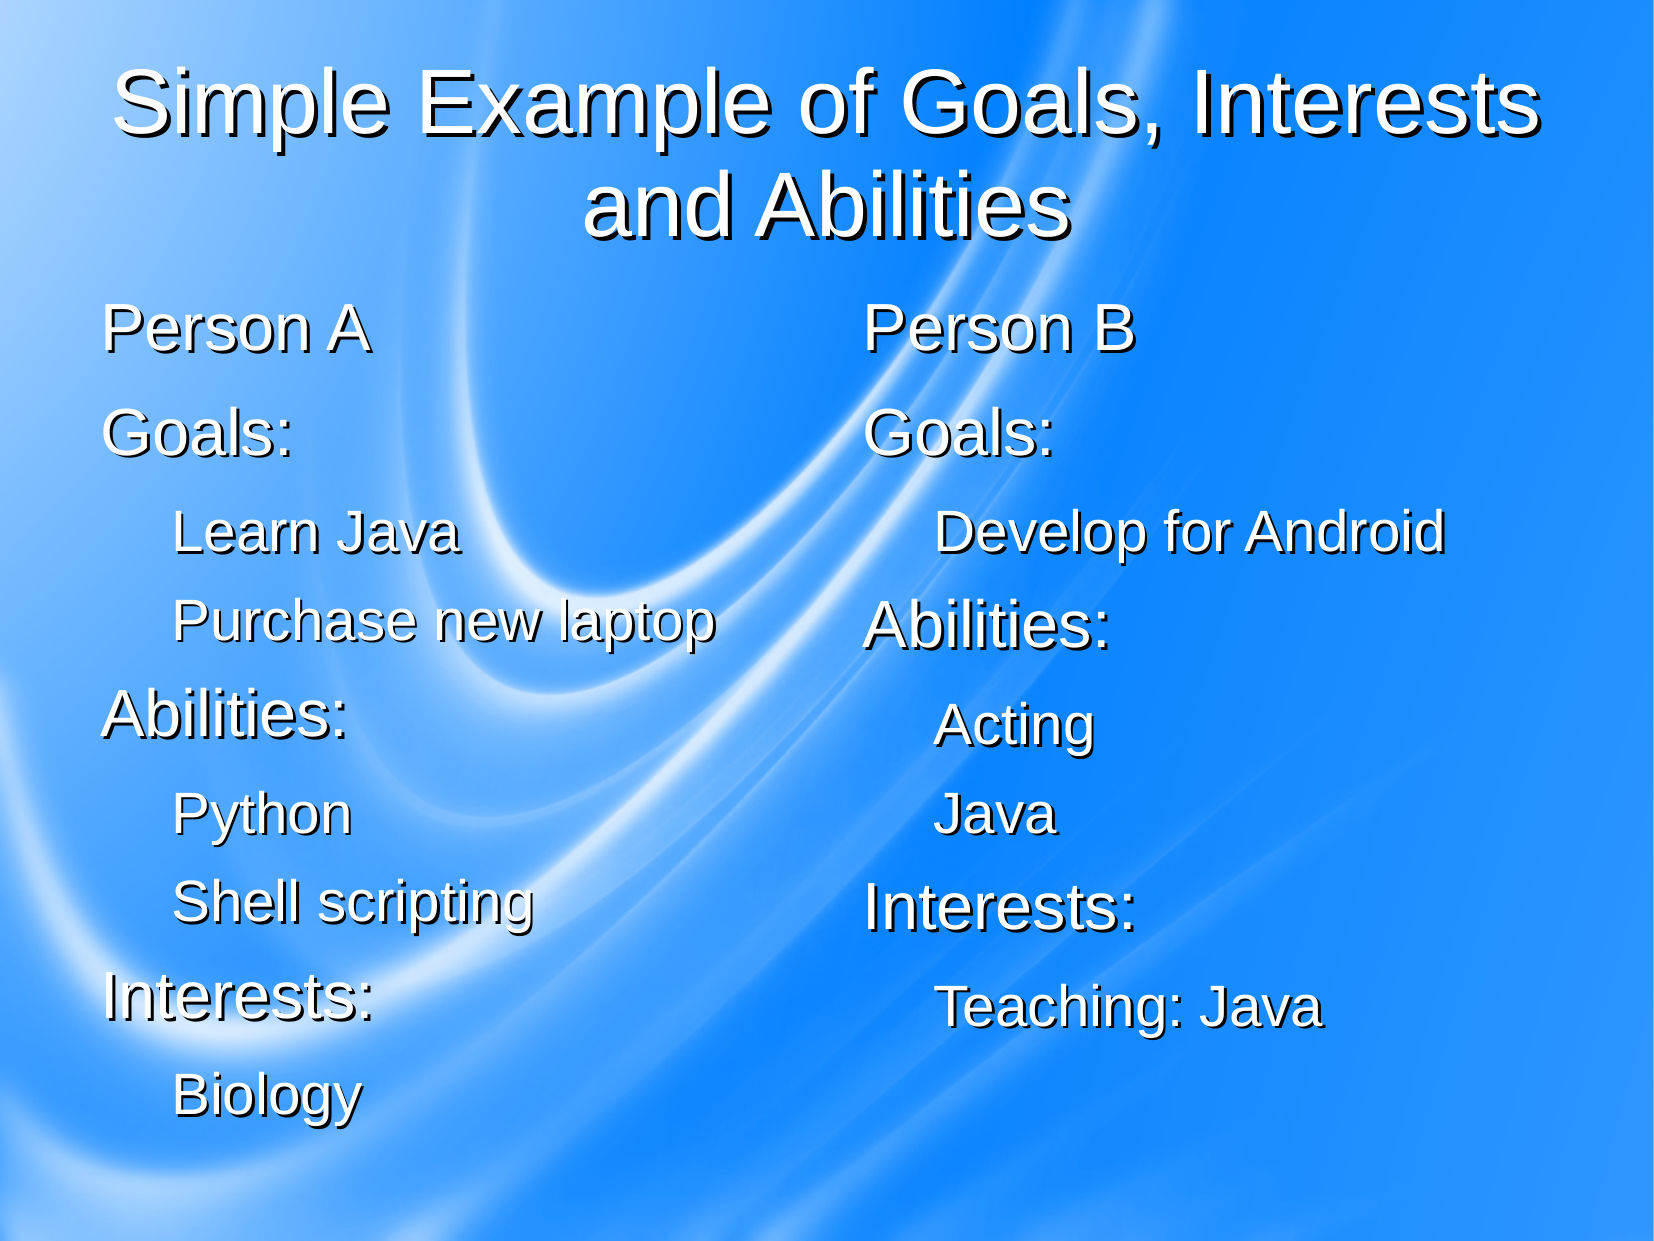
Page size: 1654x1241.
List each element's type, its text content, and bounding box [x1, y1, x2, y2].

title Simple Example of Goals, Interests and Abilities [82, 39, 1571, 267]
picture [0, 0, 1654, 1241]
list Person A Goals: Learn Java Purchase new laptop Abilities: Python Shell scripting Interests: Biology [82, 290, 809, 1198]
list Person B Goals: Develop for Android Abilities: Acting Java Interests: Teaching: Java [845, 290, 1572, 1109]
